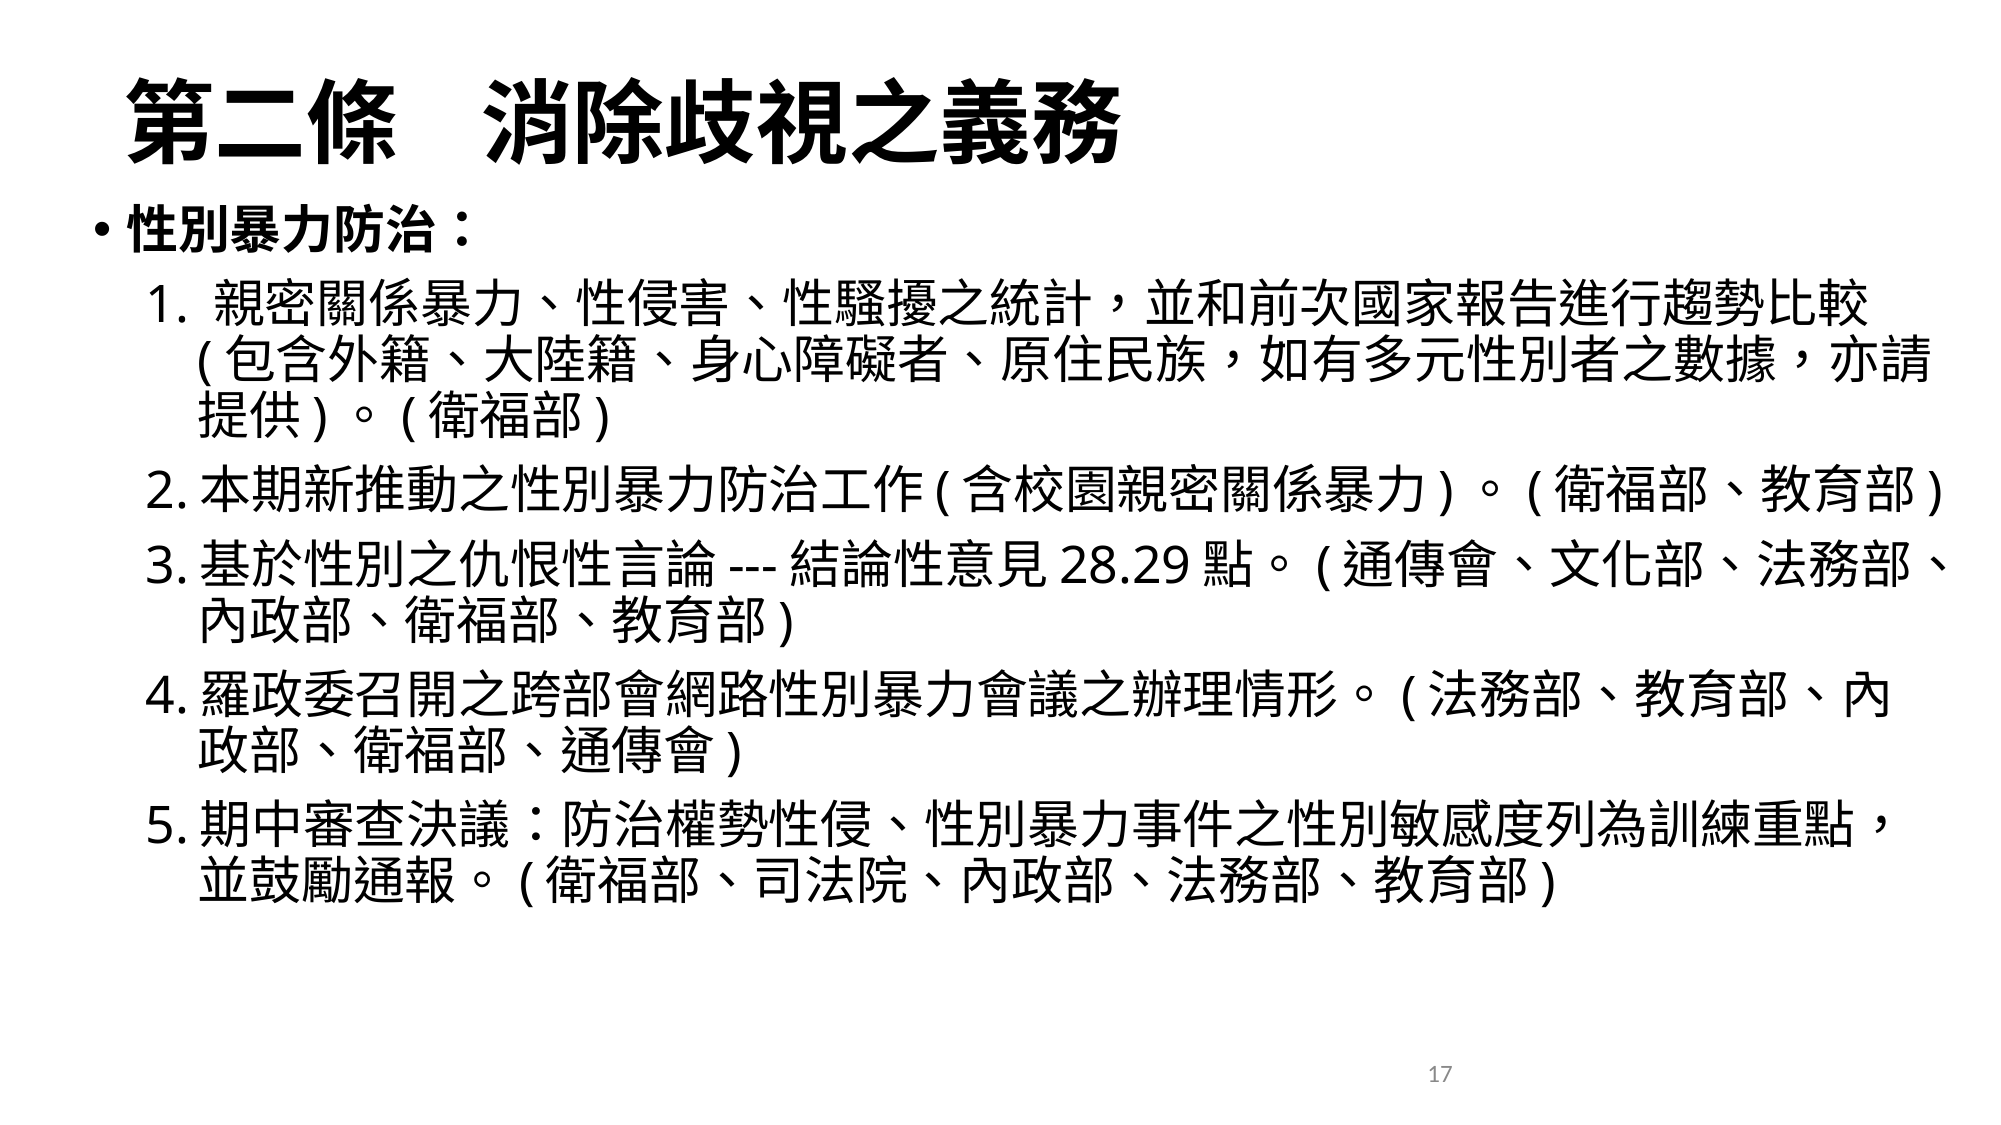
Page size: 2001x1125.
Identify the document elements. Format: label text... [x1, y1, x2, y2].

list 性別暴力防治： 1. 親密關係暴力、性侵害、性騷擾之統計，並和前次國家報告進行趨勢比較(包含外籍、大陸籍、身心障礙者、原住民族，如有多元性別者之數據，亦請提供)。(衛福部) 2.本期新推動之性別暴力防治工作(含校園親密關係暴力)。(衛福部、教育部) 3.基於性別之仇恨性言論---結論性意見28.29點。(通傳會、文化部、法務部、內政部、衛福部、教育部) 4.羅政委召開之跨部會網路性別暴力會議之辦理情形。(法務部、教育部、內政部、衛福部、通傳會) 5.期中審查決議：防治權勢性侵、性別暴力事件之性別敏感度列為訓練重點，並鼓勵通報。(衛福部、司法院、內政部、法務部、教育部) [78, 196, 1959, 977]
text_box 17 [1412, 1042, 1863, 1103]
title 第二條 消除歧視之義務 [108, 17, 1895, 196]
